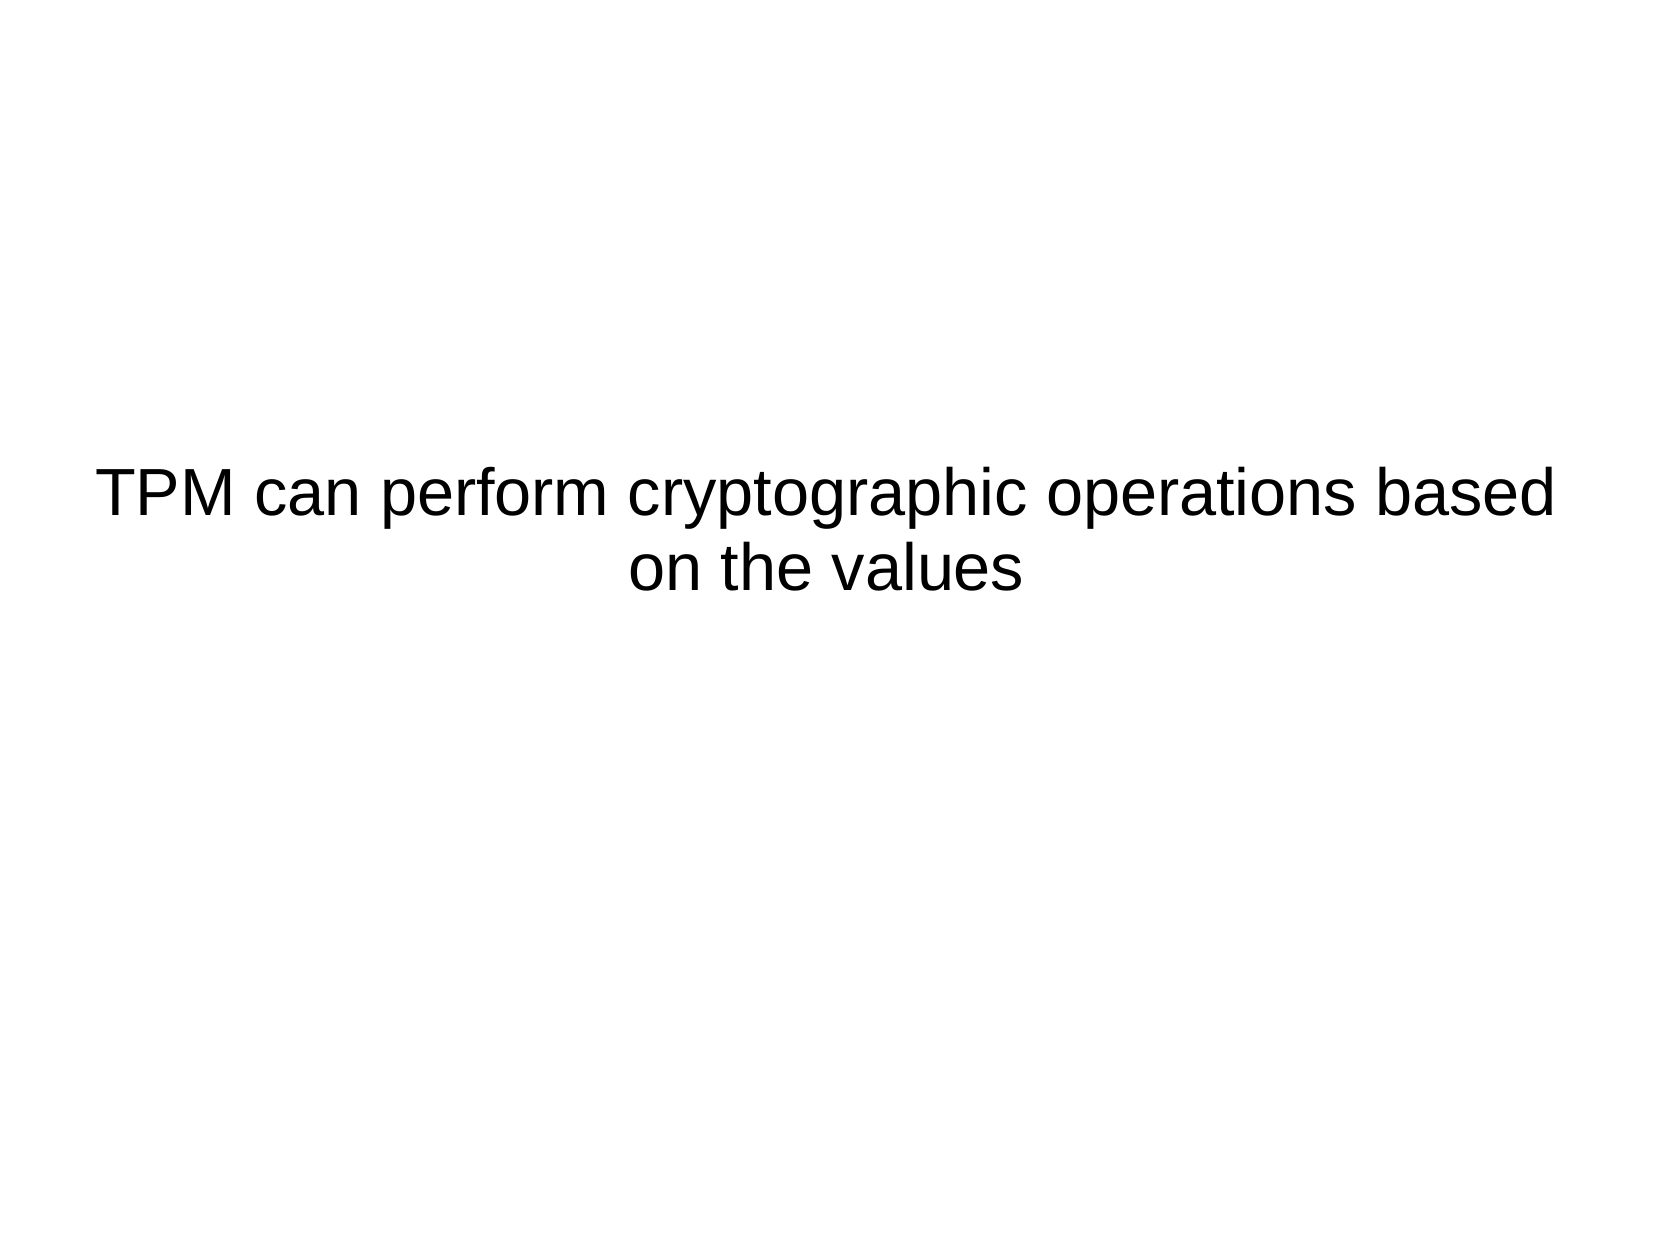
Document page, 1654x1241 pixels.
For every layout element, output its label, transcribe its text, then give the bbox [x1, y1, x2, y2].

subtitle TPM can perform cryptographic operations based on the values [82, 49, 1571, 1010]
